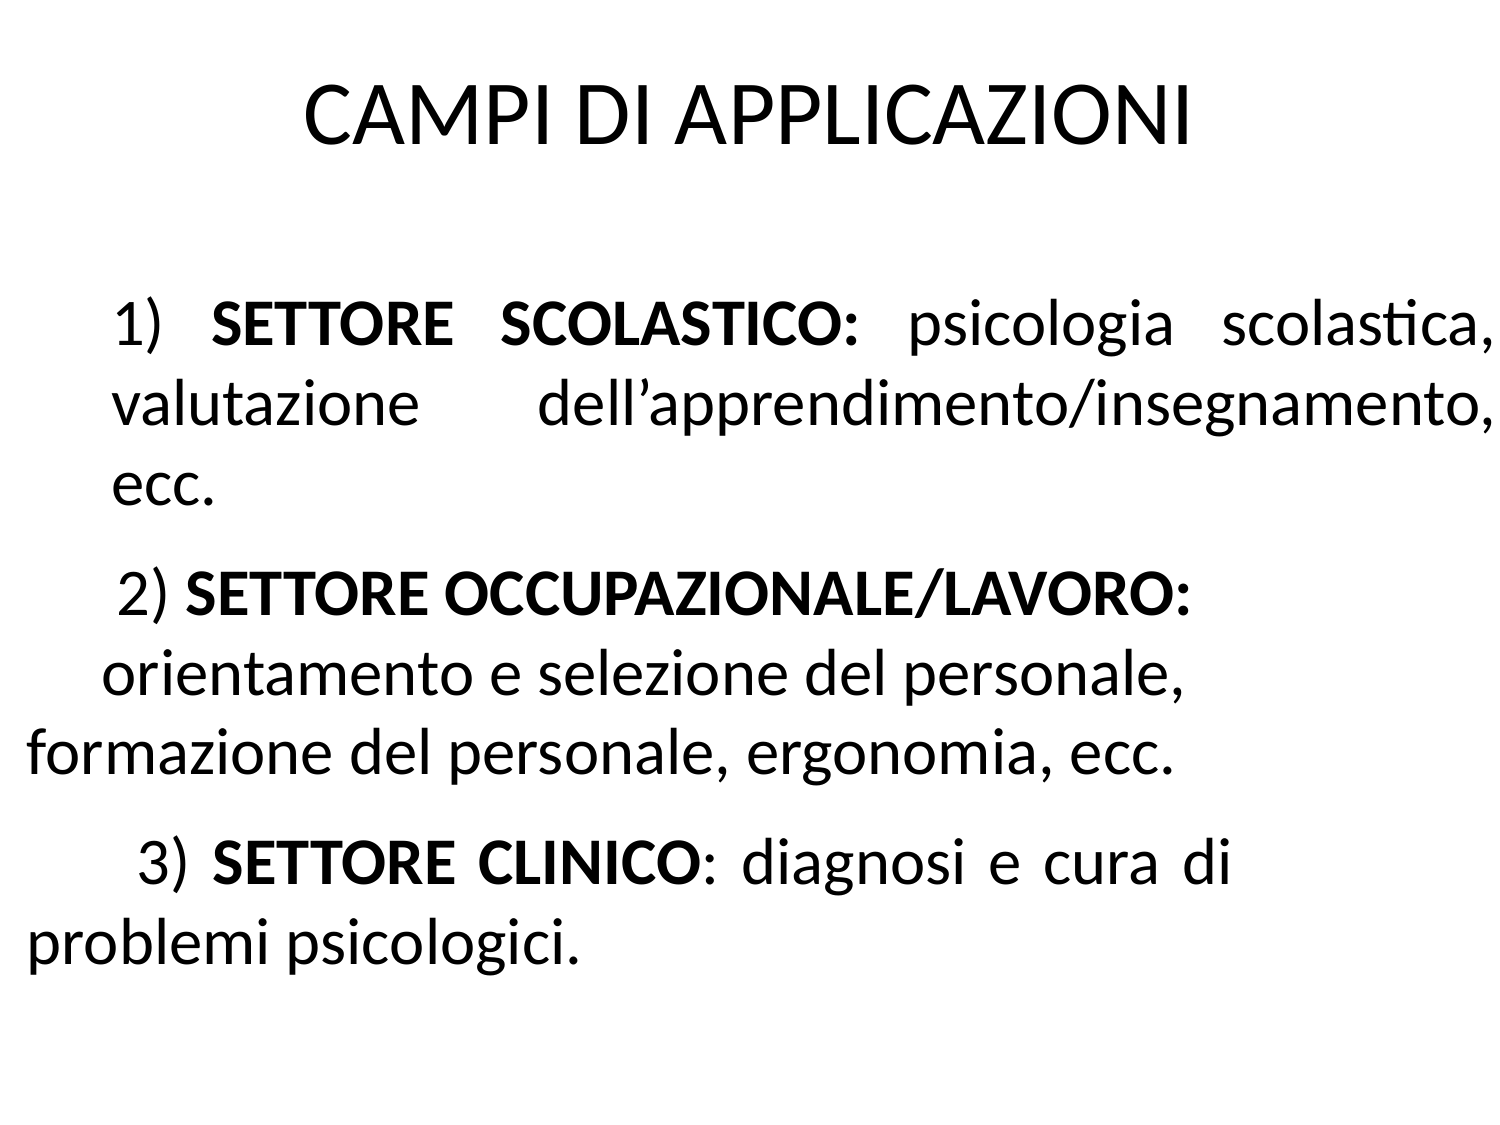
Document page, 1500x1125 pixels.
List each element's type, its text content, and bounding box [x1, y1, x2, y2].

title CAMPI DI APPLICAZIONI [75, 45, 1425, 233]
list 1) SETTORE SCOLASTICO: psicologia scolastica, valutazione dell’apprendimento/insegnamento, ecc. 2) SETTORE OCCUPAZIONALE/LAVORO: orientamento e selezione del personale, formazione del personale, ergonomia, ecc. 3) SETTORE CLINICO: diagnosi e cura di problemi psicologici. [11, 271, 1500, 1015]
